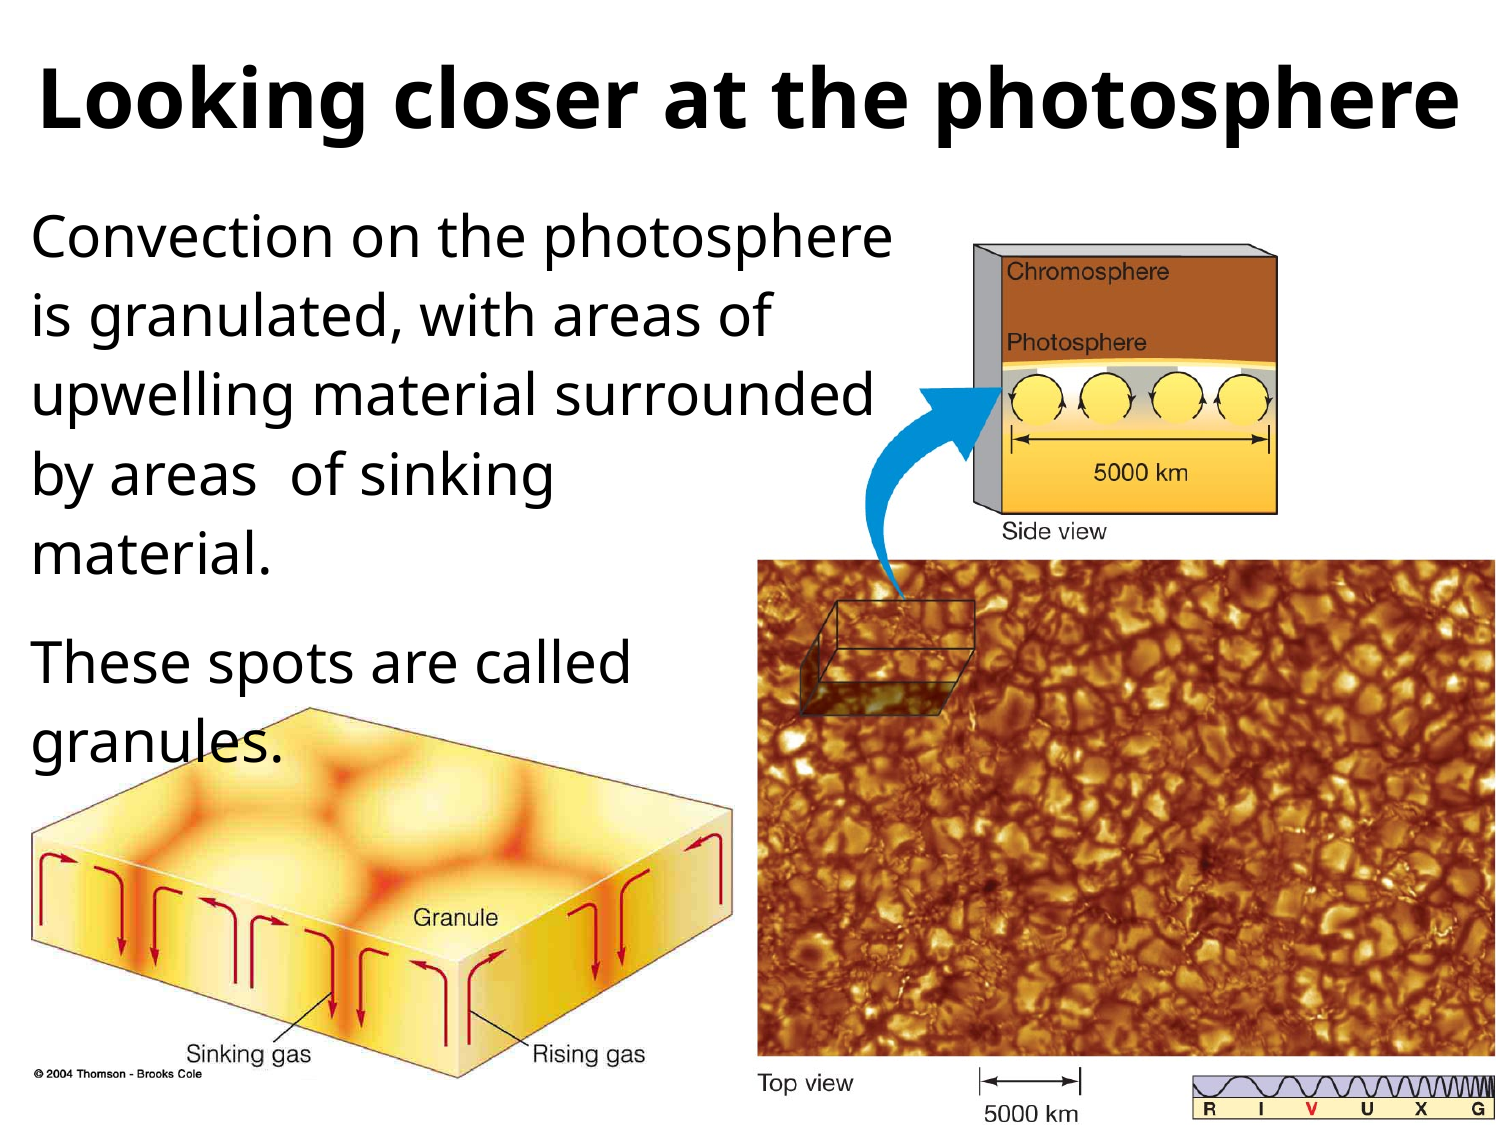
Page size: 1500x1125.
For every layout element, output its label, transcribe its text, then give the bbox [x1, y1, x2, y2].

title Looking closer at the photosphere [30, 47, 1471, 145]
picture [31, 961, 735, 1081]
list Convection on the photosphere is granulated, with areas of upwelling material surrounded by areas of sinking material. These spots are called granules. [30, 195, 946, 961]
picture [752, 238, 1500, 1125]
